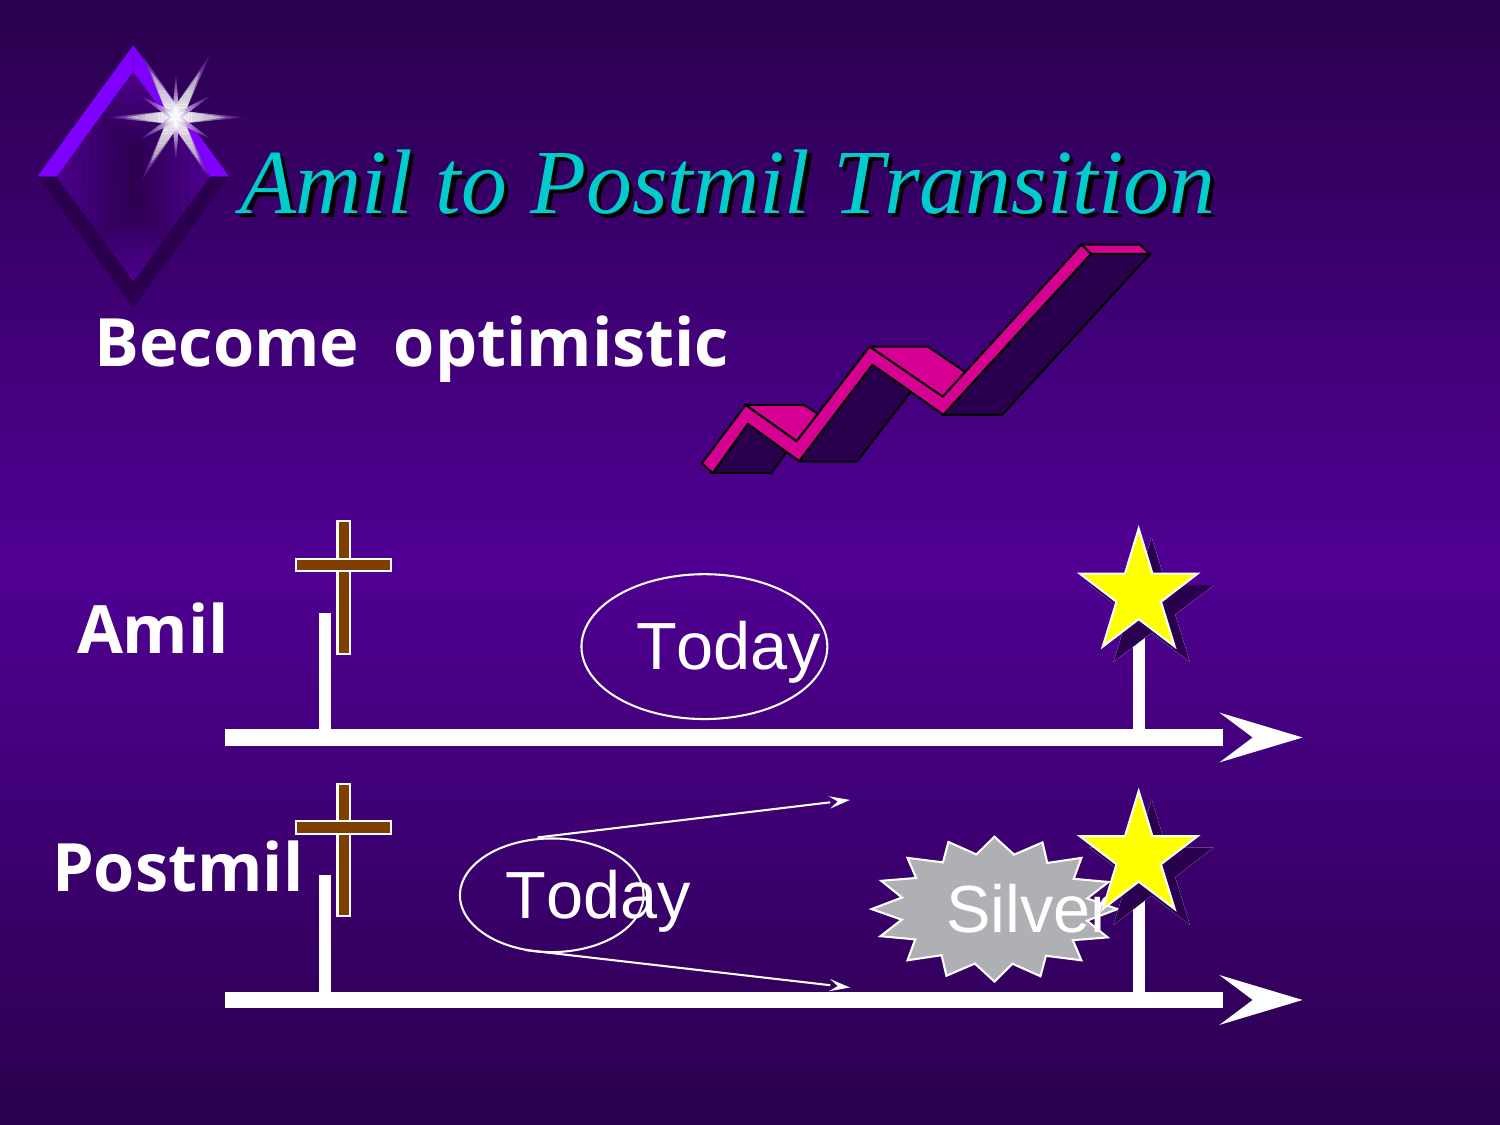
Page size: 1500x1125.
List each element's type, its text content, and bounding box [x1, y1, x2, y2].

text_box Today [581, 574, 828, 720]
text_box Become optimistic [62, 287, 1013, 394]
text_box Silver [1100, 905, 1118, 916]
text_box Silver [871, 836, 1109, 982]
text_box [1079, 791, 1198, 910]
text_box [1079, 528, 1198, 647]
title Amil to Postmil Transition [224, 78, 1388, 288]
text_box [337, 783, 351, 813]
text_box Today [629, 901, 644, 914]
text_box [701, 394, 909, 474]
text_box [296, 521, 392, 654]
text_box Amil [62, 575, 288, 681]
text_box Today [459, 838, 644, 952]
text_box [913, 244, 1151, 415]
text_box Postmil [37, 813, 400, 918]
